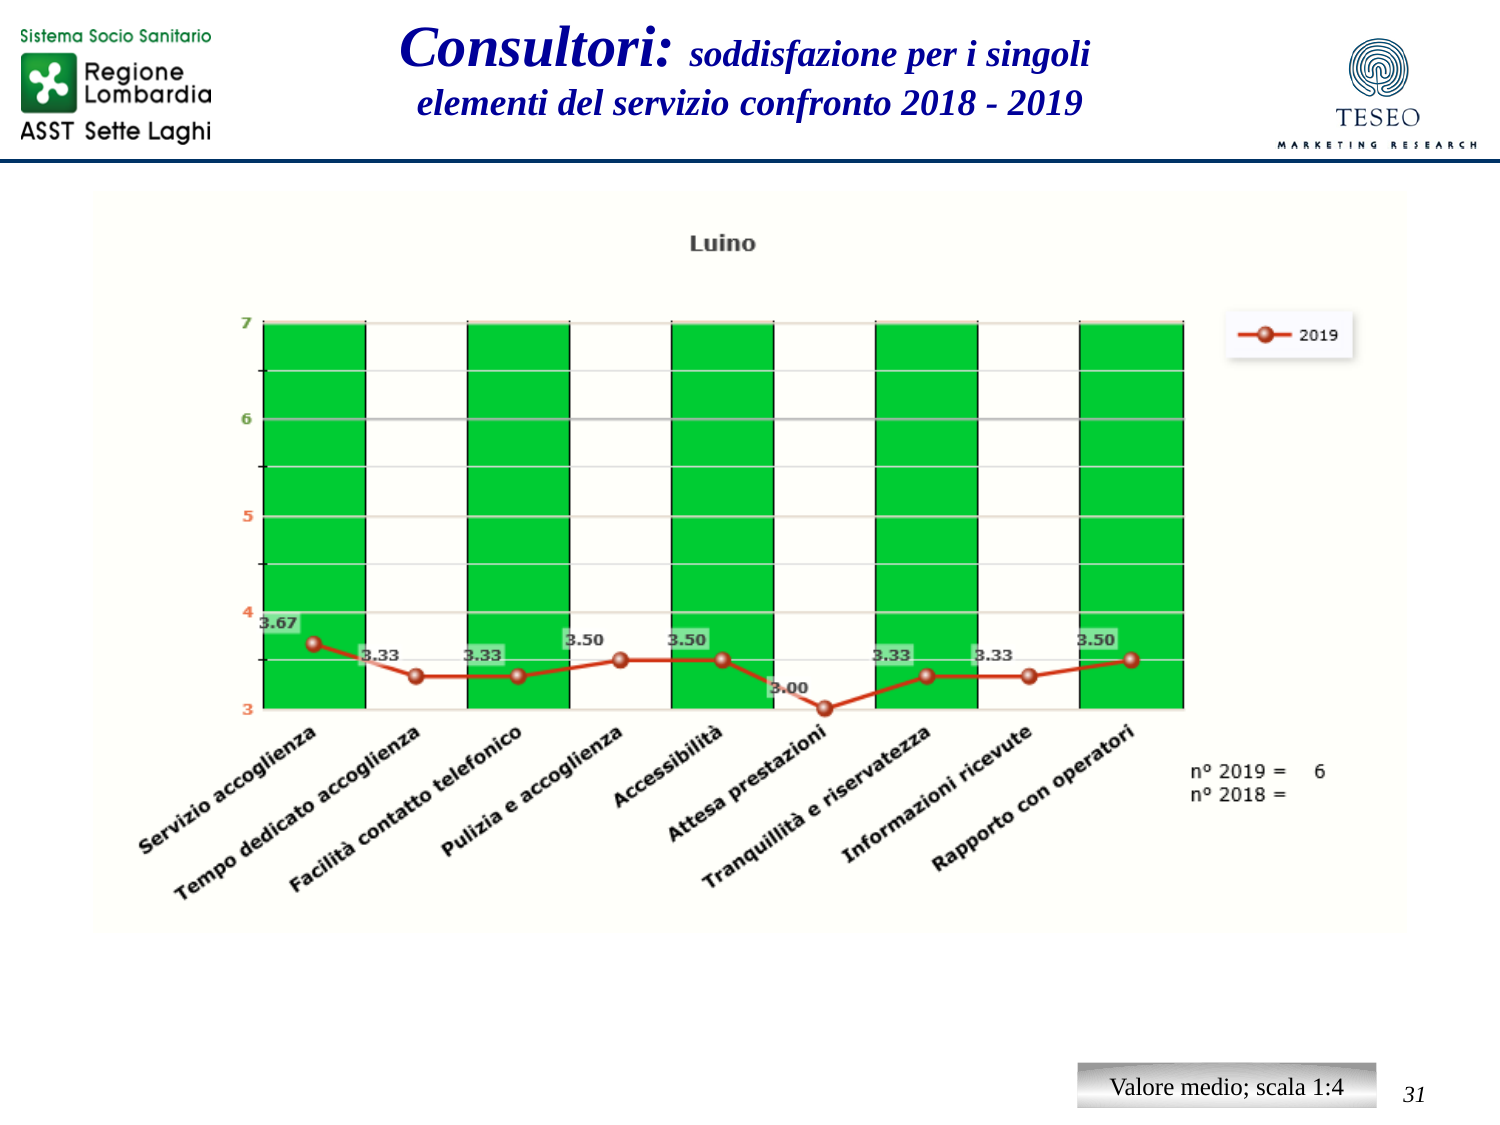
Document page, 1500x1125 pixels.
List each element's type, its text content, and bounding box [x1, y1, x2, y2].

text_box Valore medio; scala 1:4 [1077, 1062, 1377, 1108]
picture [93, 191, 1407, 934]
picture [21, 26, 206, 148]
picture [1294, 30, 1481, 149]
text_box Consultori: soddisfazione per i singoli elementi del servizio confronto 2018 - 2019 [206, 25, 1294, 151]
